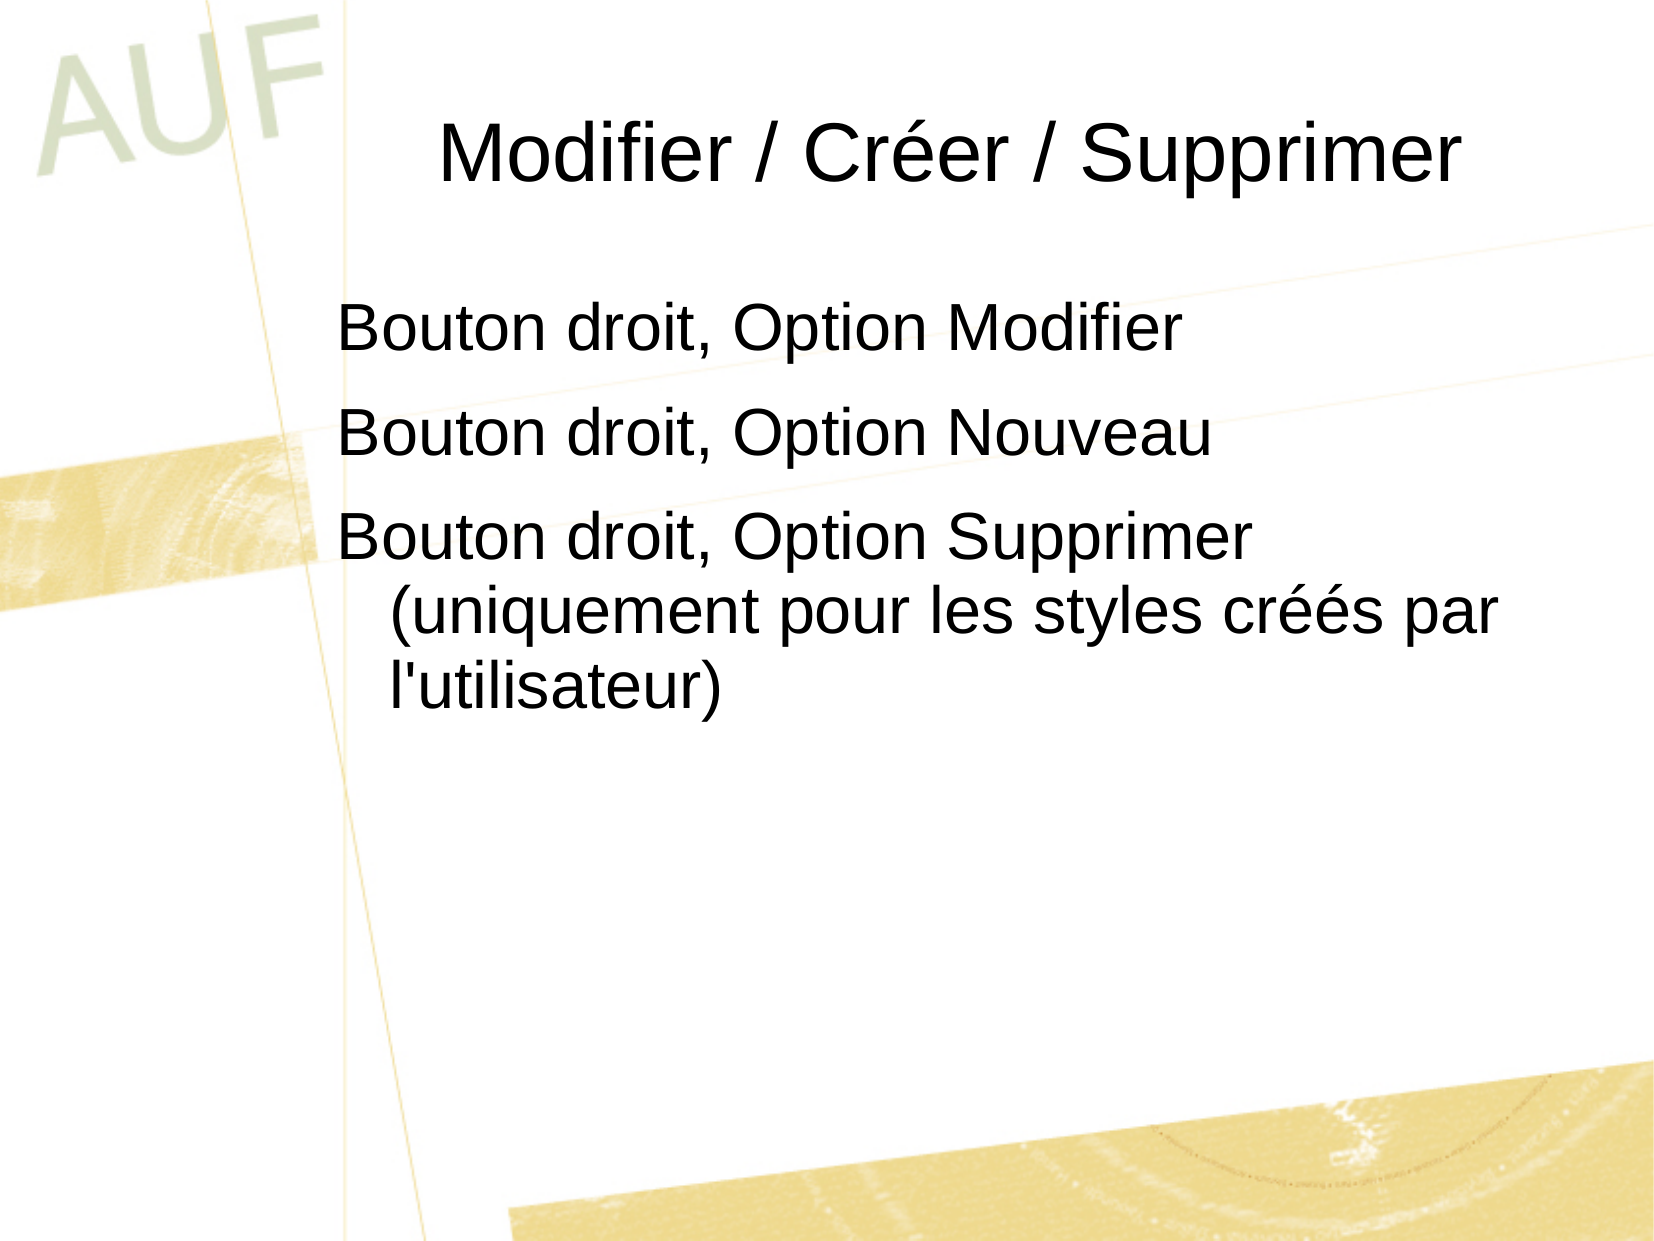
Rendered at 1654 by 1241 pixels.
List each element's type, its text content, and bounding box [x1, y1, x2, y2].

title Modifier / Créer / Supprimer [82, 56, 1571, 250]
picture [0, 0, 1654, 1241]
list Bouton droit, Option Modifier Bouton droit, Option Nouveau Bouton droit, Option Supprimer (uniquement pour les styles créés par l'utilisateur) [82, 290, 1571, 1094]
